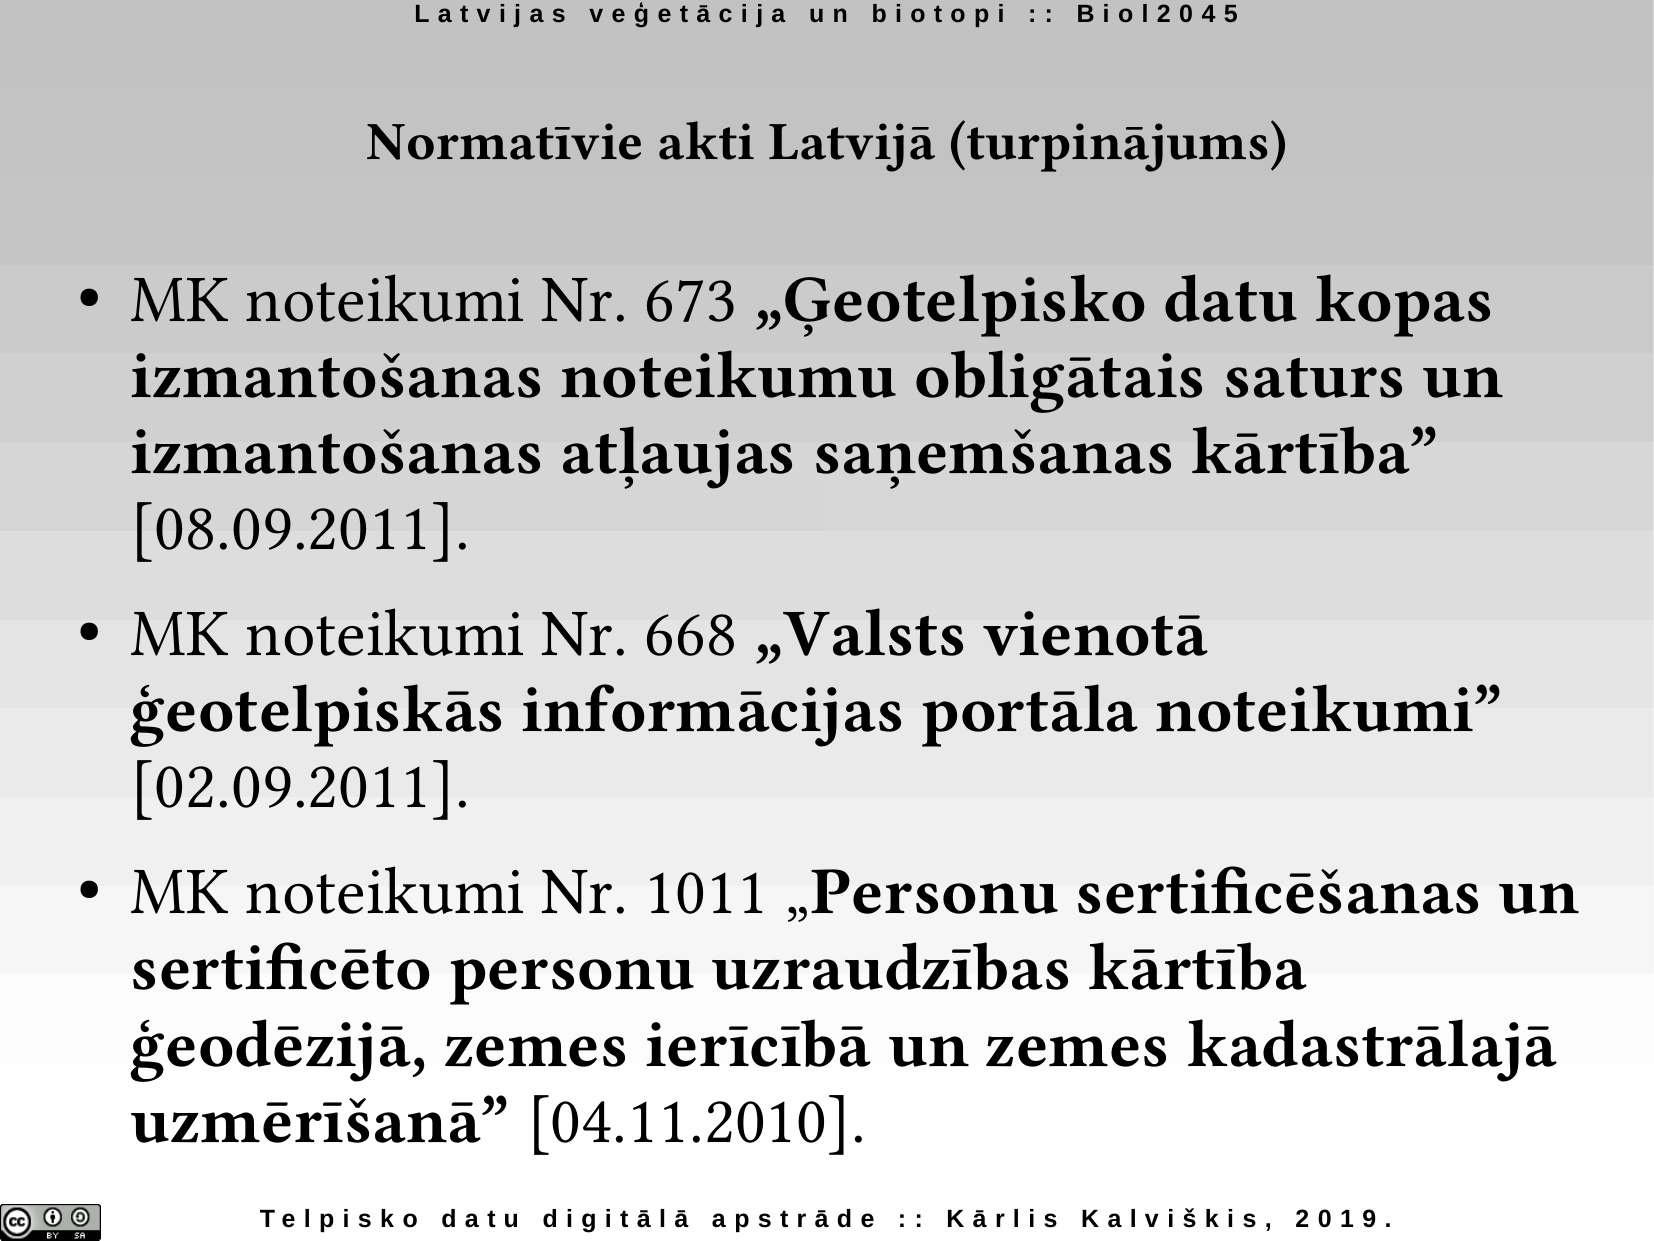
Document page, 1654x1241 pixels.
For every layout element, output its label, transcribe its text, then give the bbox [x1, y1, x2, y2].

title Normatīvie akti Latvijā (turpinājums) [59, 37, 1596, 246]
list MK noteikumi Nr. 673 „Ģeotelpisko datu kopas izmantošanas noteikumu obligātais saturs un izmantošanas atļaujas saņemšanas kārtība” [08.09.2011]. MK noteikumi Nr. 668 „Valsts vienotā ģeotelpiskās informācijas portāla noteikumi” [02.09.2011]. MK noteikumi Nr. 1011 „Personu sertificēšanas un sertificēto personu uzraudzības kārtība ģeodēzijā, zemes ierīcībā un zemes kadastrālajā uzmērīšanā” [04.11.2010]. [59, 261, 1596, 1159]
picture [0, 0, 1654, 1241]
